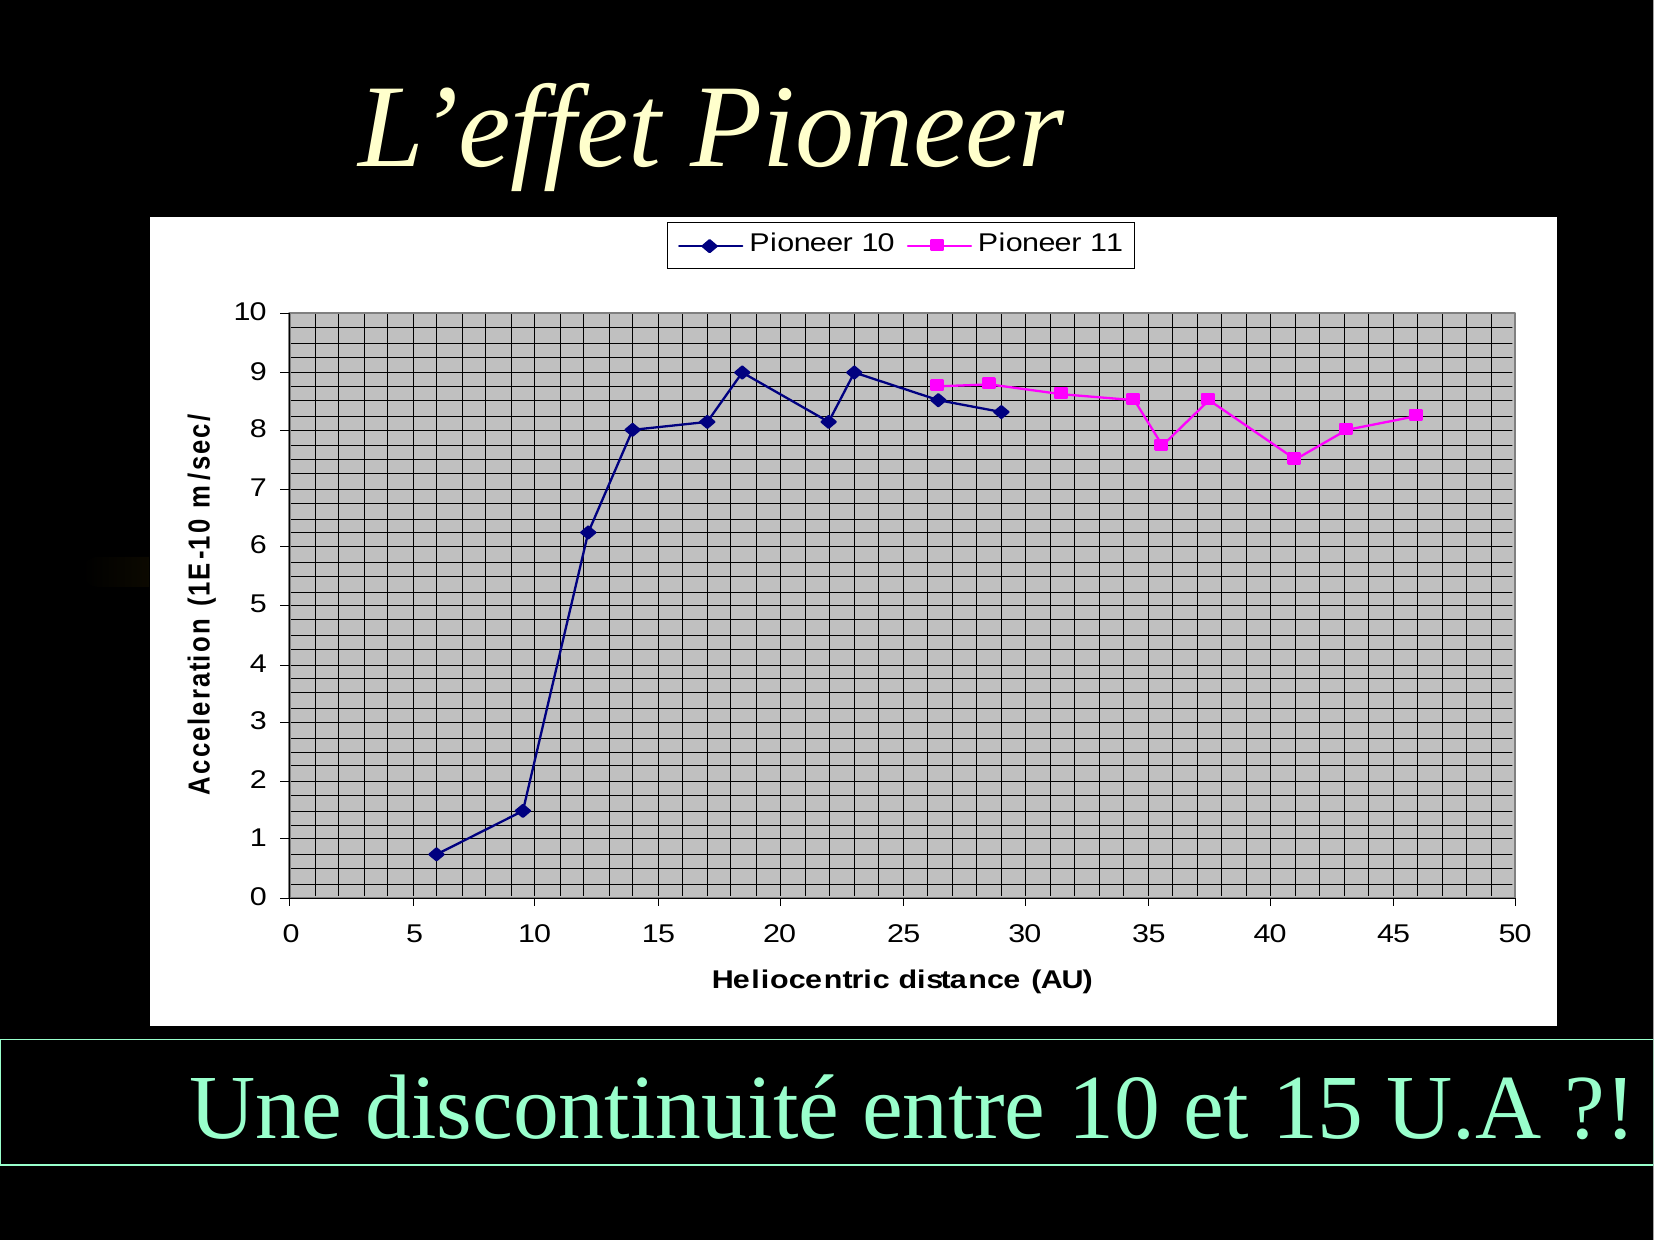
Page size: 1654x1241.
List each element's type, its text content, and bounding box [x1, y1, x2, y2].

text_box Une discontinuité entre 10 et 15 U.A ?! [0, 1039, 1654, 1165]
title L’effet Pioneer [55, 55, 1368, 198]
chart [137, 206, 1571, 1037]
list [124, 372, 1530, 1039]
